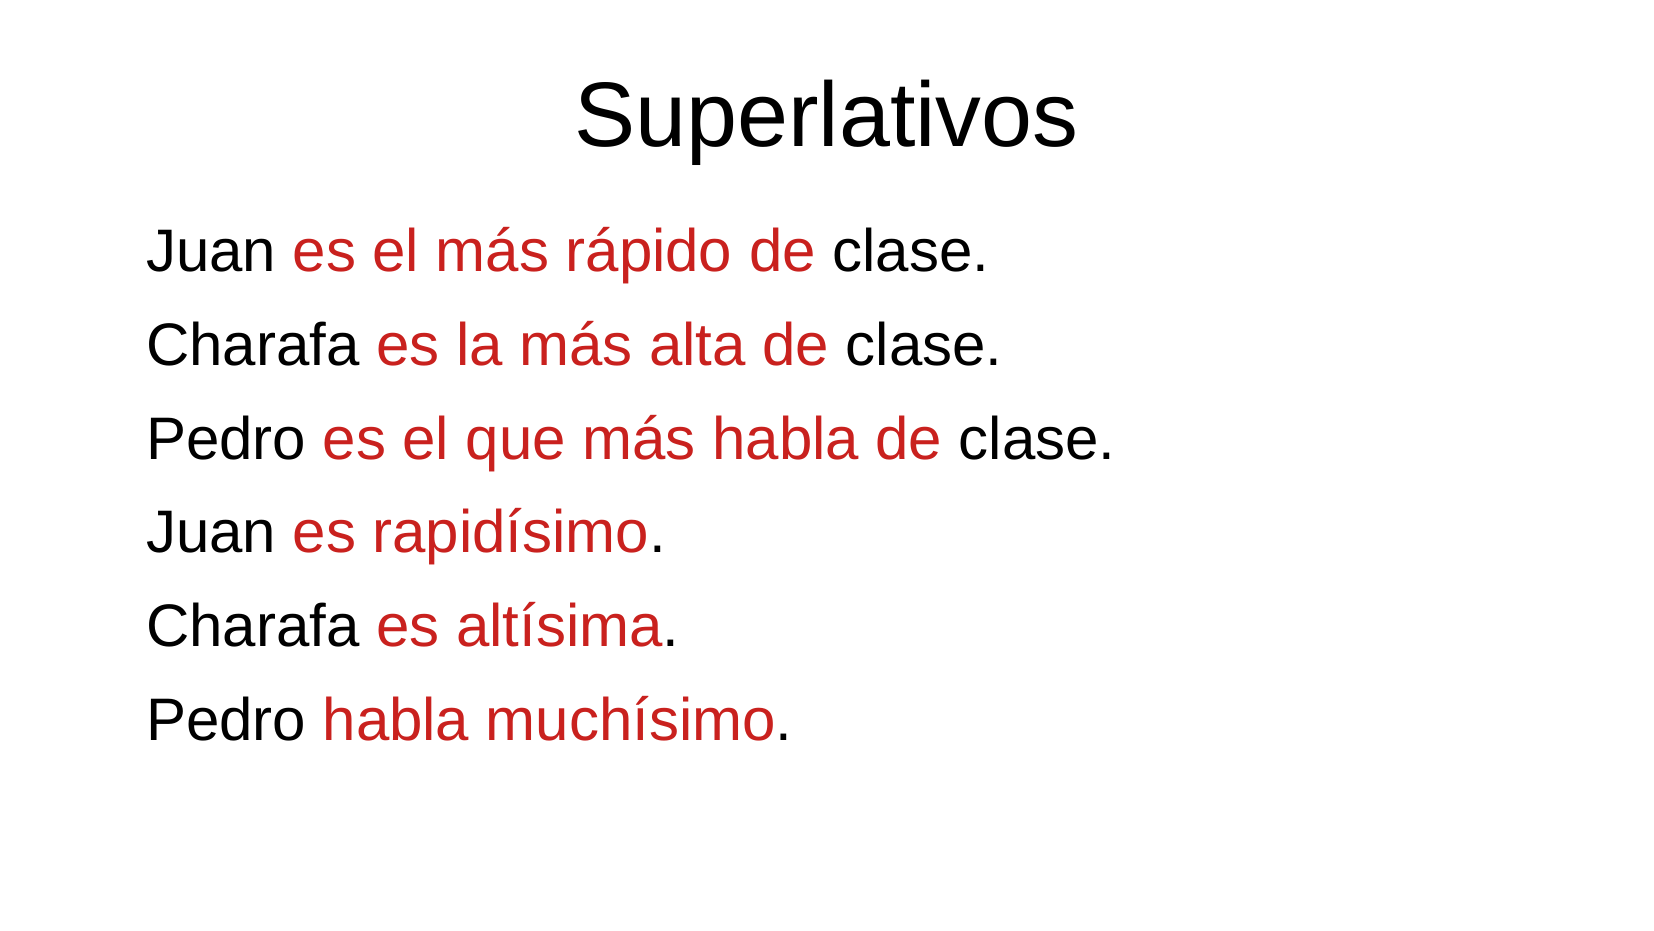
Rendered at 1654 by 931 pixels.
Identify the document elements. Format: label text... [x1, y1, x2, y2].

title Superlativos [82, 37, 1571, 193]
list Juan es el más rápido de clase. Charafa es la más alta de clase. Pedro es el que más habla de clase. Juan es rapidísimo. Charafa es altísima. Pedro habla muchísimo. [82, 217, 1571, 758]
